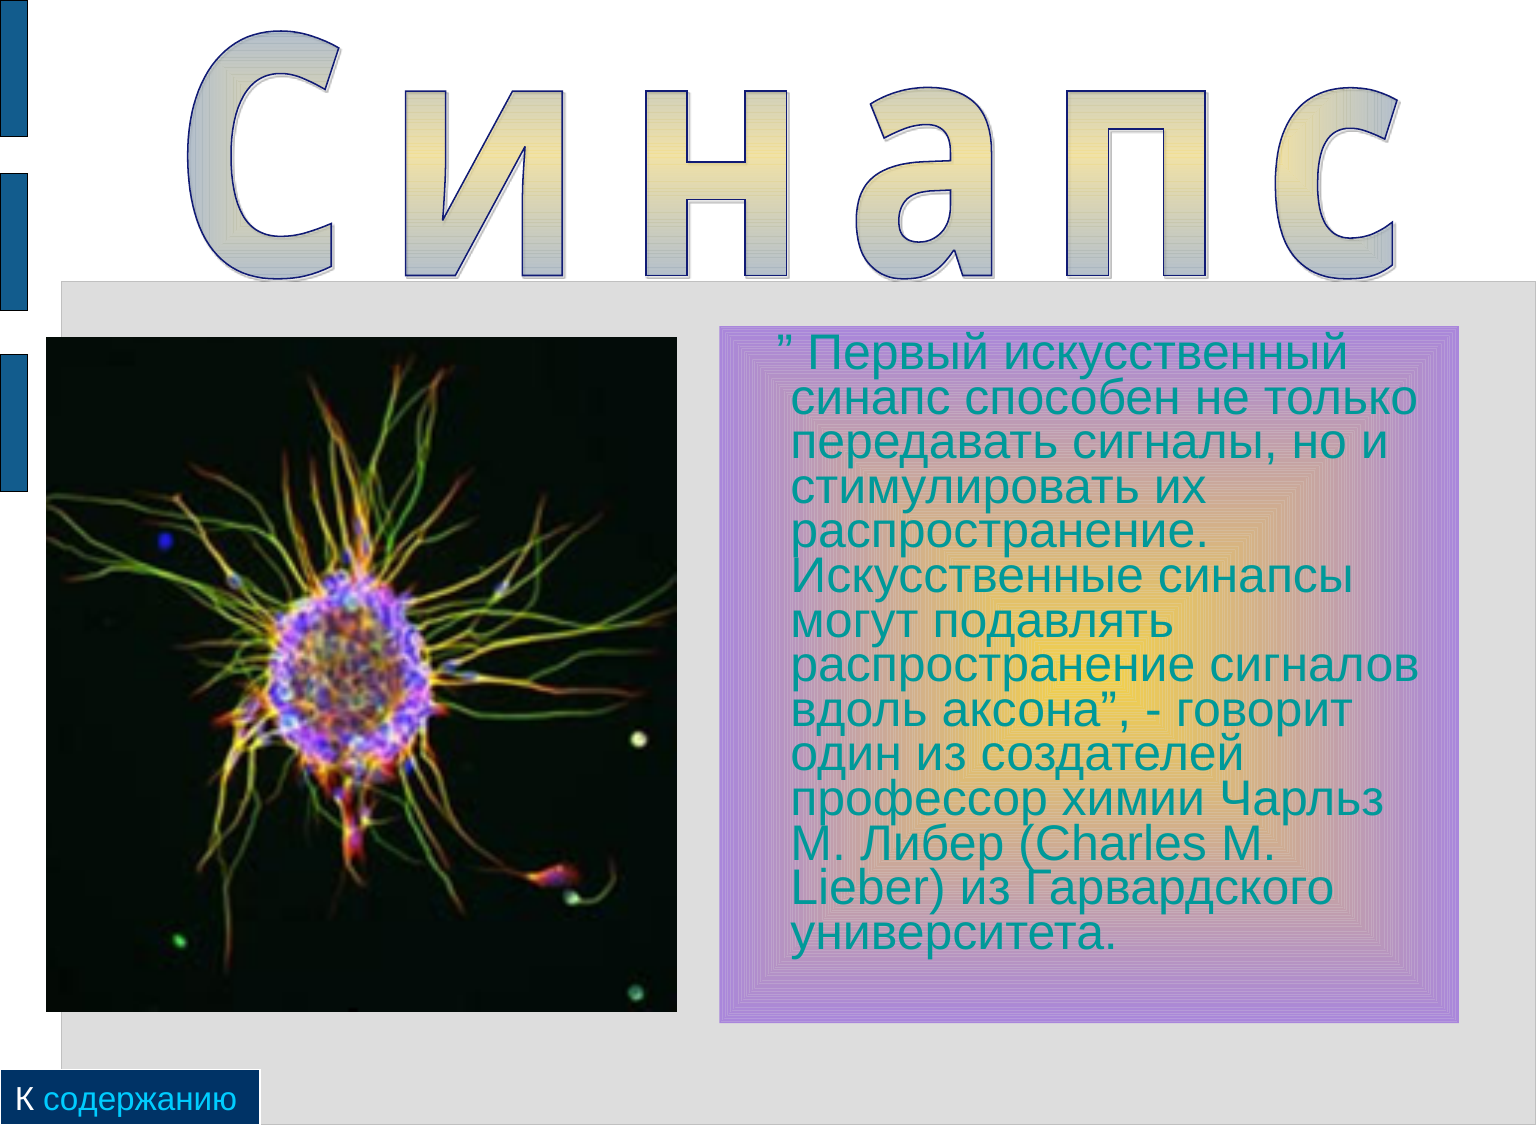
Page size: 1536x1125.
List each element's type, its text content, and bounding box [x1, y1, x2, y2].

text_box Синапс [1067, 91, 1206, 276]
text_box Синапс [187, 31, 339, 279]
text_box К содержанию [0, 1069, 260, 1125]
text_box Синапс [856, 87, 992, 279]
text_box Синапс [645, 91, 787, 276]
picture [46, 337, 677, 1012]
text_box Синапс [1275, 87, 1398, 279]
list ” Первый искусственный синапс способен не только передавать сигналы, но и стимулировать их распространение. Искусственные синапсы могут подавлять распространение сигналов вдоль аксона”, - говорит один из создателей профессор химии Чарльз М. Либер (Charles M. Lieber) из Гарвардского университета. [719, 326, 1459, 1024]
text_box Синапс [405, 91, 563, 276]
